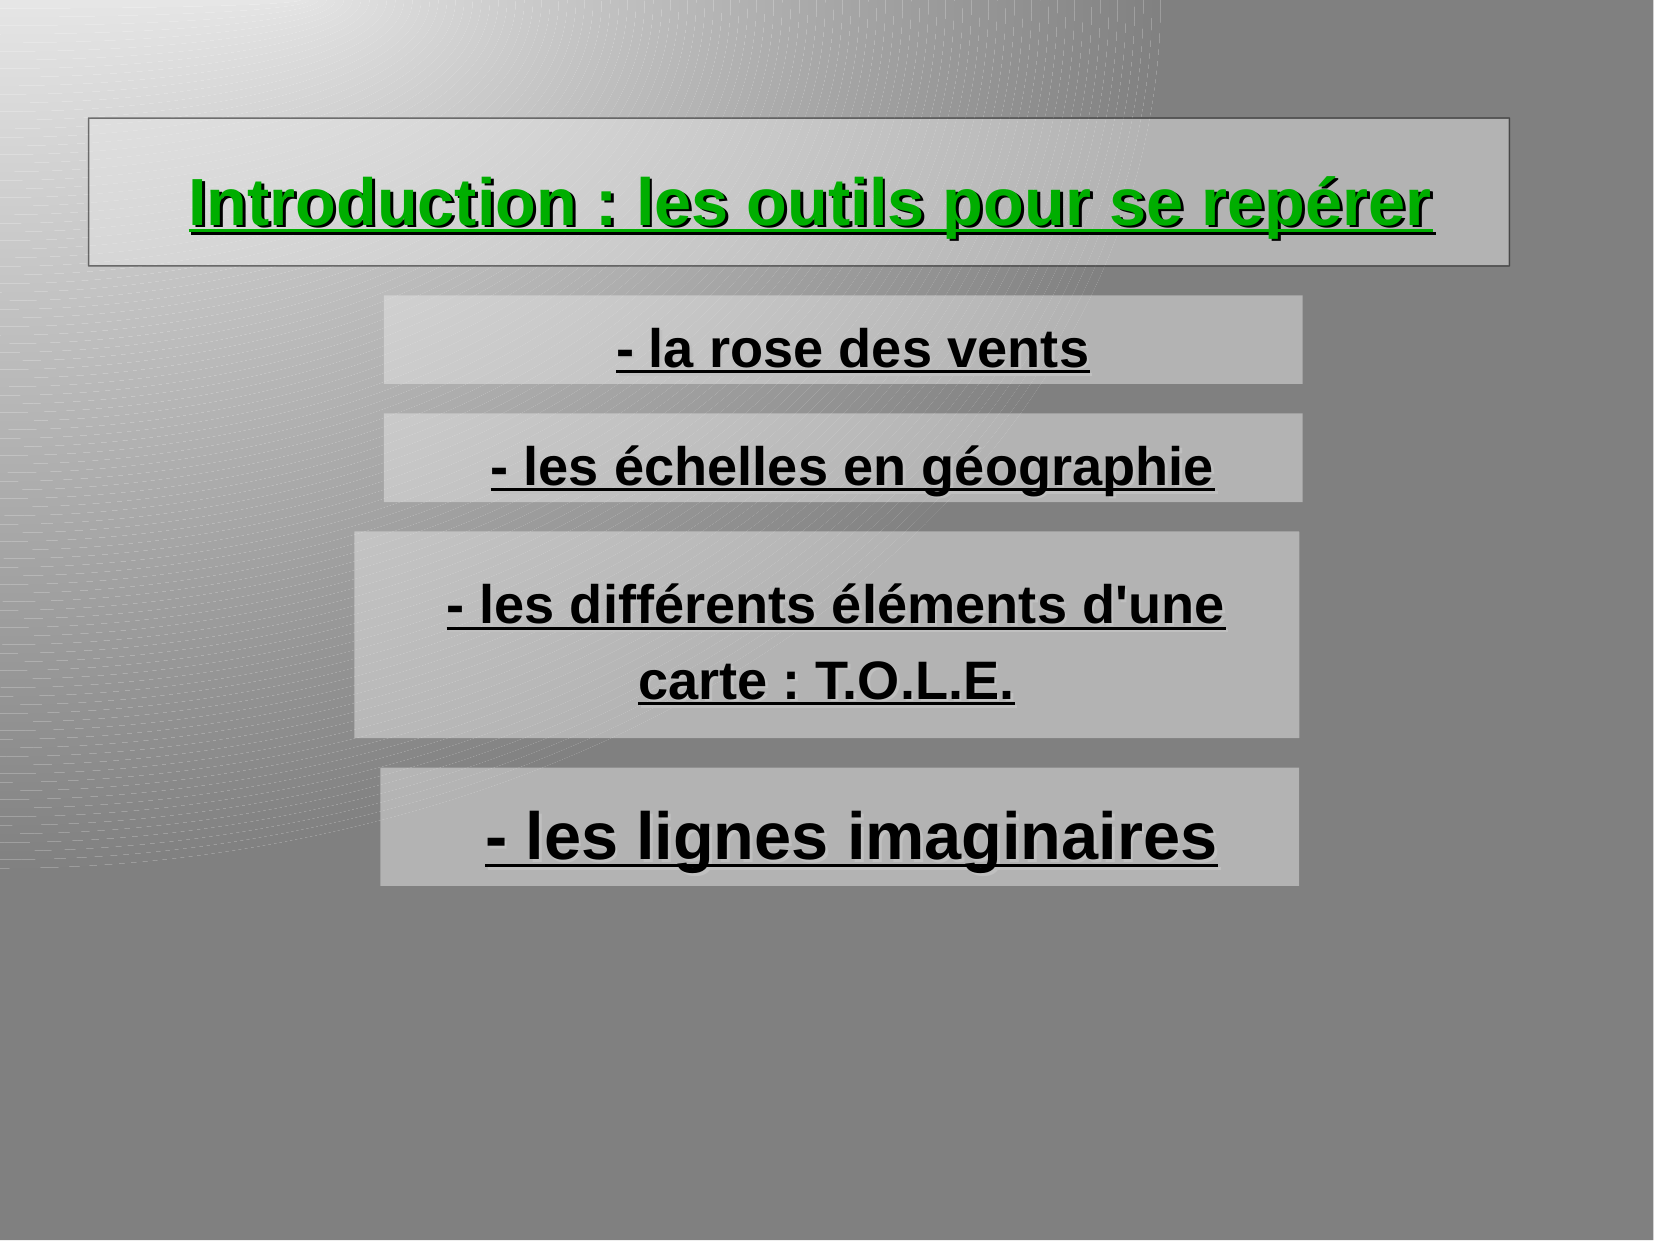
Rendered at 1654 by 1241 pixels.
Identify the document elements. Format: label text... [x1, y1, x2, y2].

text_box Introduction : les outils pour se repérer [88, 118, 1510, 266]
text_box - les différents éléments d'une carte : T.O.L.E. [354, 531, 1300, 739]
text_box - la rose des vents [383, 295, 1303, 384]
text_box - les lignes imaginaires [380, 767, 1300, 886]
text_box - les échelles en géographie [383, 413, 1303, 503]
